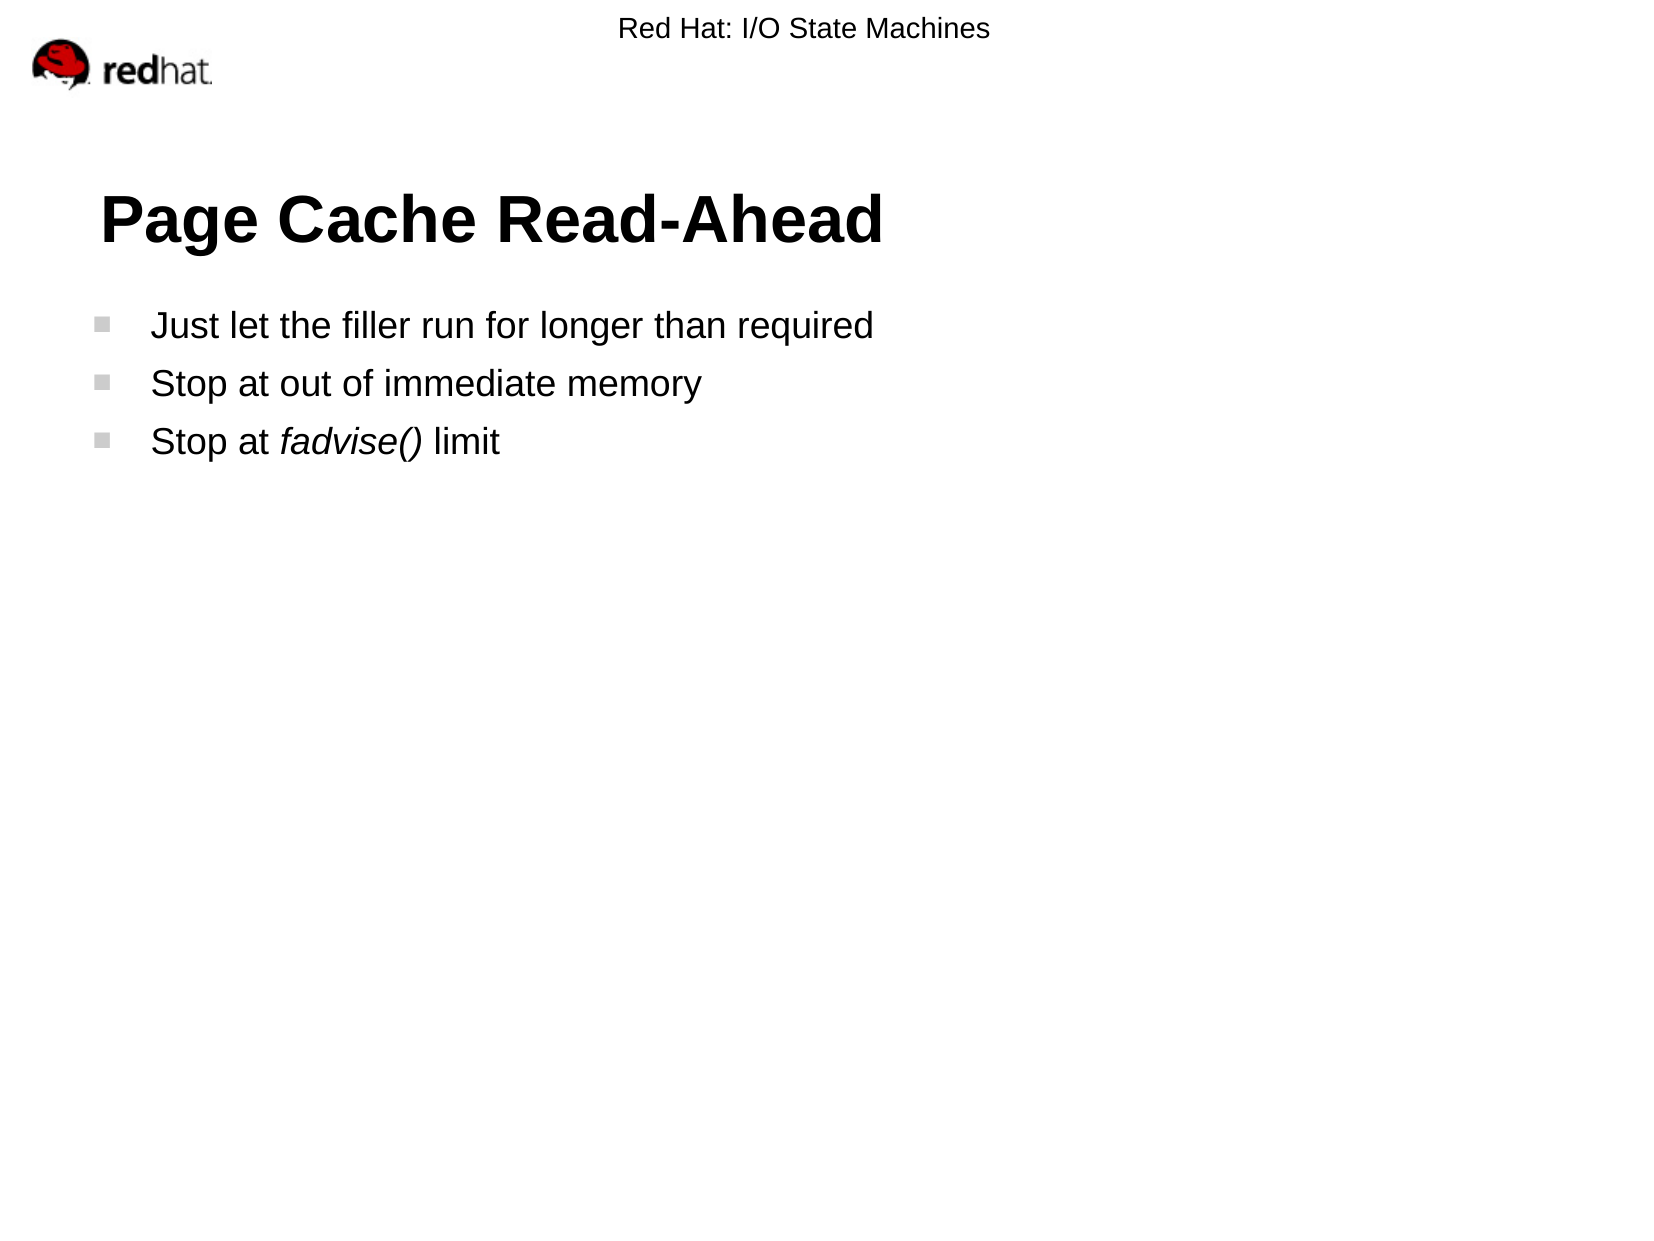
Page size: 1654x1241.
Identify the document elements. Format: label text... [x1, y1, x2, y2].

list Just let the filler run for longer than required Stop at out of immediate memory Stop at fadvise() limit [94, 304, 1500, 1174]
picture [31, 37, 212, 98]
title Page Cache Read-Ahead [100, 164, 1506, 275]
